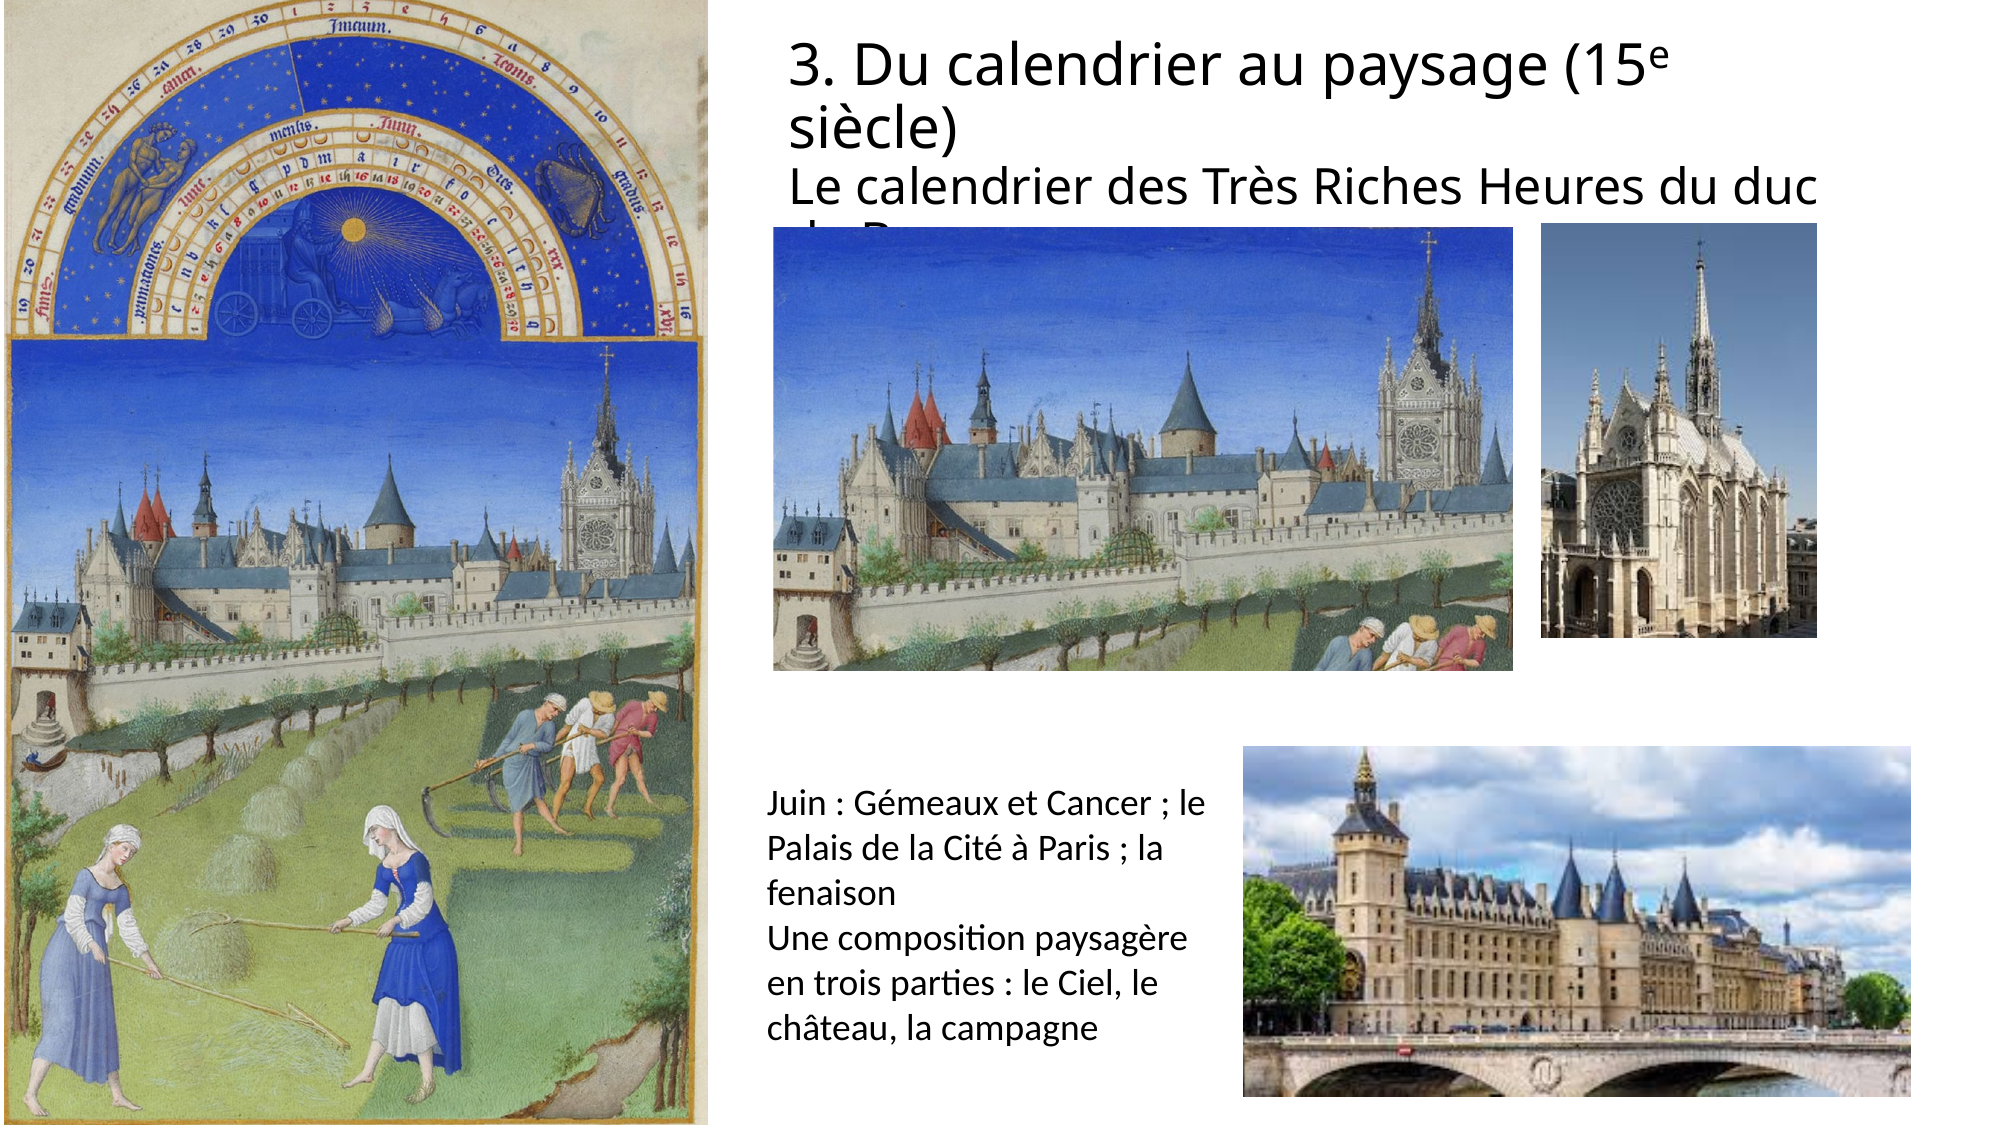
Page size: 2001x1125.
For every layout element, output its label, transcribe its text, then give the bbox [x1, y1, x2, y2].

picture [773, 213, 1513, 671]
picture [1243, 746, 1911, 1097]
title 3. Du calendrier au paysage (15e siècle) Le calendrier des Très Riches Heures du duc de Berry [773, 27, 1868, 224]
picture [4, 0, 708, 1125]
picture [1541, 223, 1817, 638]
text_box Juin : Gémeaux et Cancer ; le Palais de la Cité à Paris ; la fenaison Une composition paysagère en trois parties : le Ciel, le château, la campagne [751, 769, 1229, 1104]
